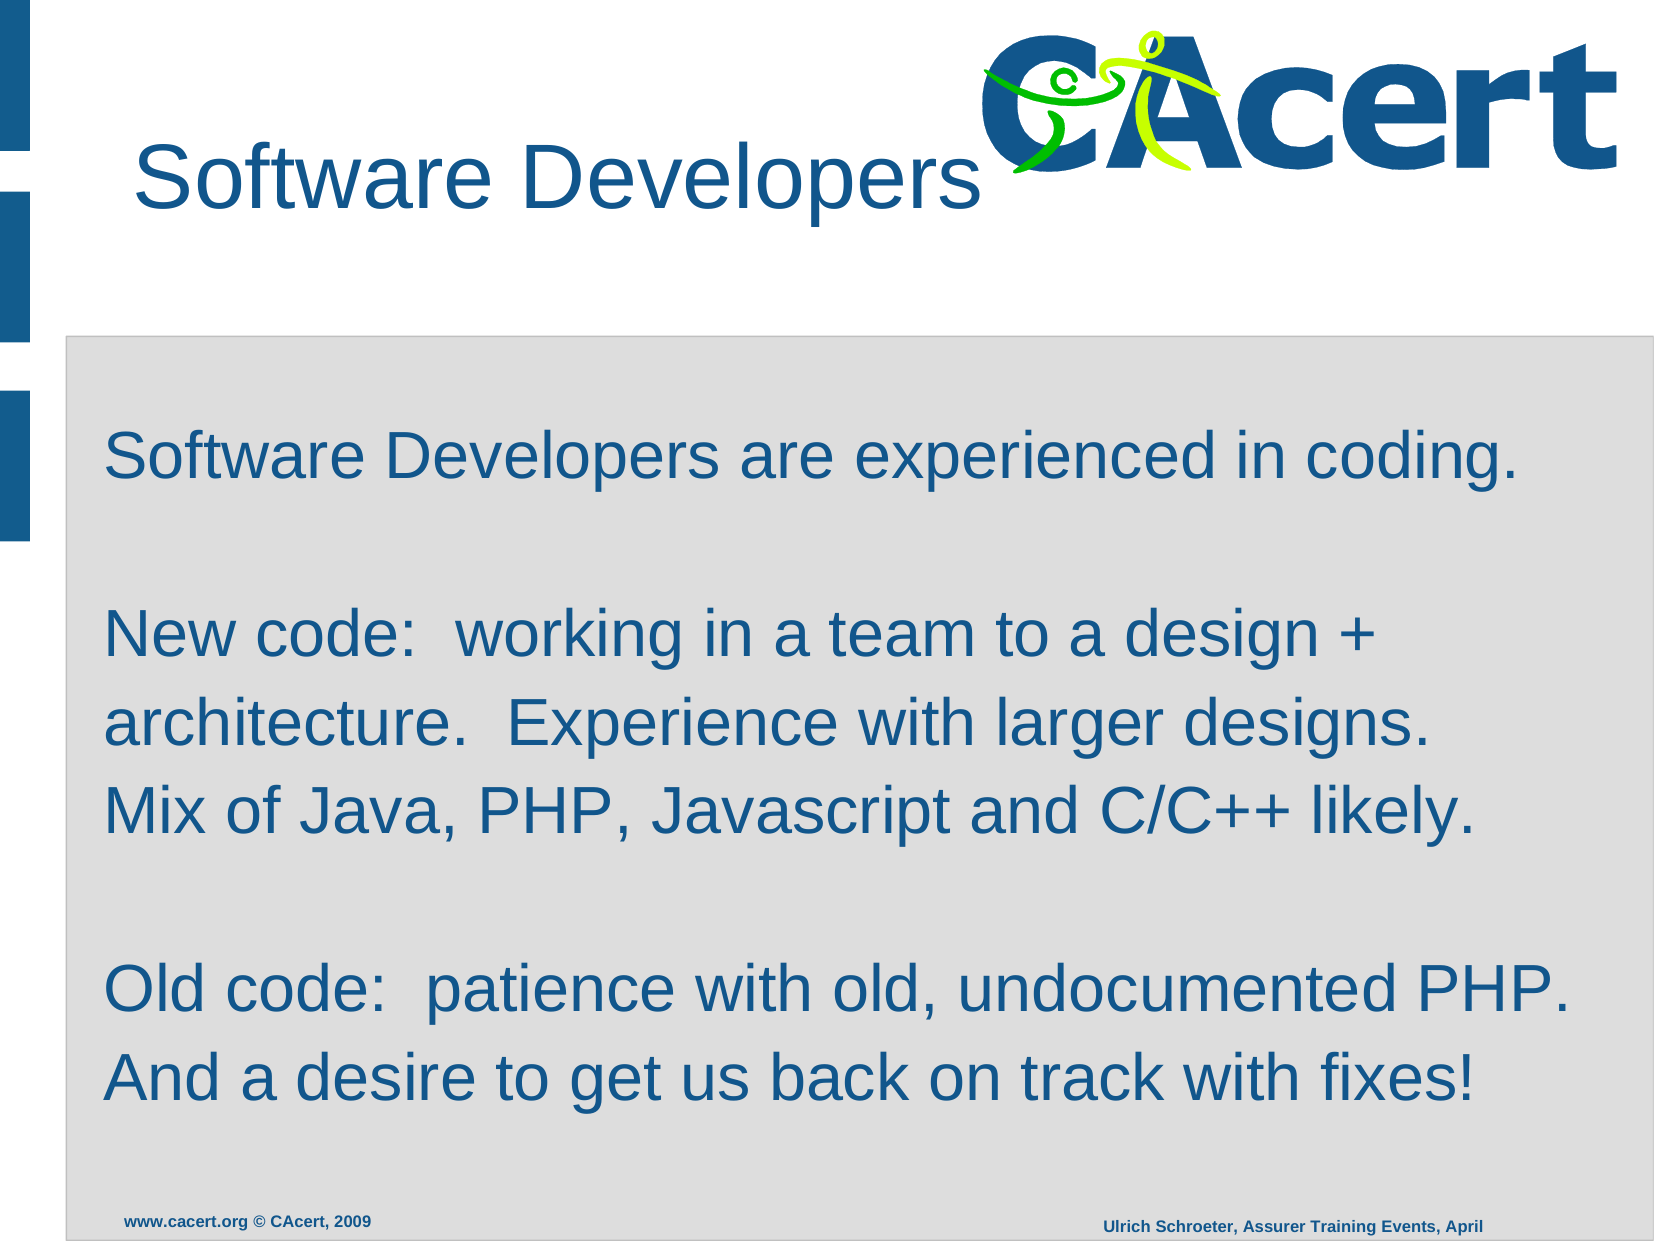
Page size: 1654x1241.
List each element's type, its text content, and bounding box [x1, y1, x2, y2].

text_box Software Developers [118, 118, 1000, 236]
text_box Software Developers are experienced in coding. New code: working in a team to a design + architecture. Experience with larger designs. Mix of Java, PHP, Javascript and C/C++ likely. Old code: patience with old, undocumented PHP. And a desire to get us back on track with fixes! [88, 397, 1589, 1123]
